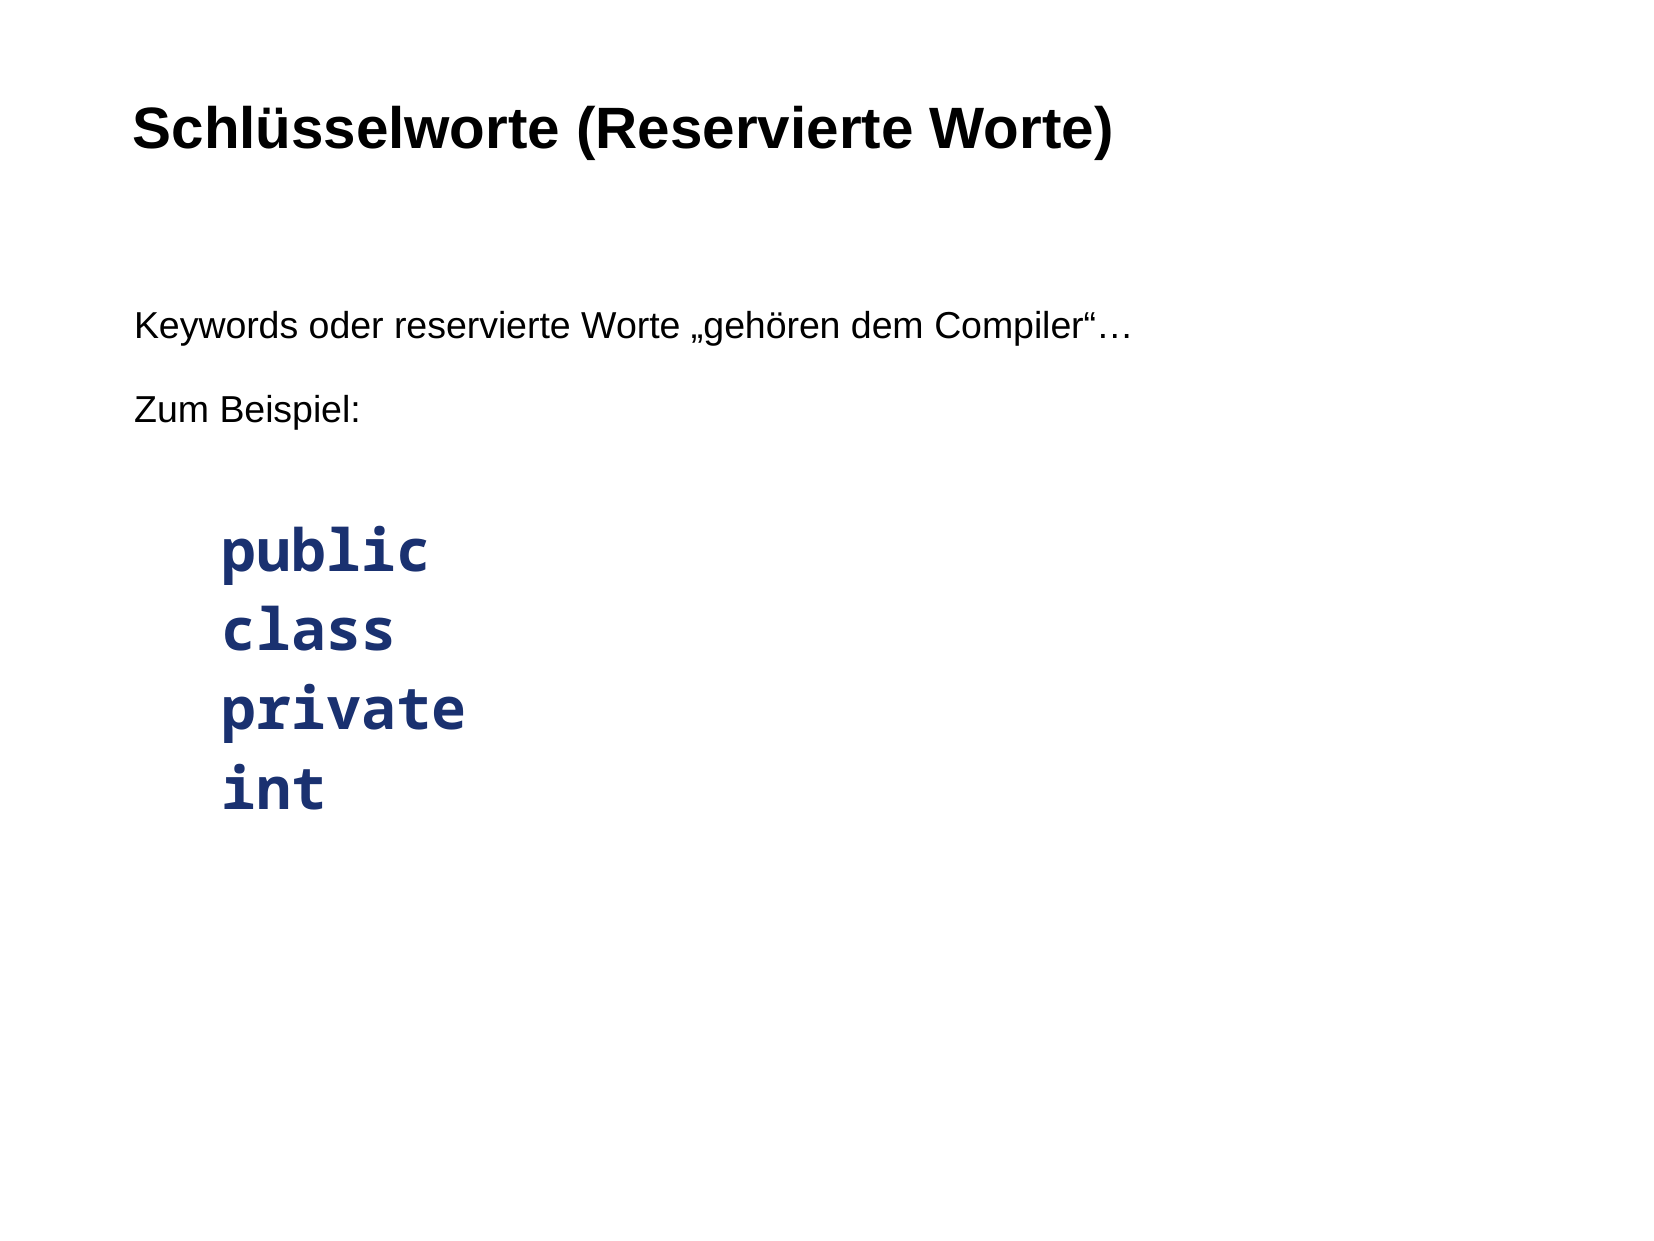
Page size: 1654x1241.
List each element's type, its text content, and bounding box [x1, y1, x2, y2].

text_box Schlüsselworte (Reservierte Worte) [118, 88, 1536, 290]
text_box public class private int [206, 501, 482, 781]
text_box Keywords oder reservierte Worte „gehören dem Compiler“… Zum Beispiel: [119, 297, 1418, 439]
